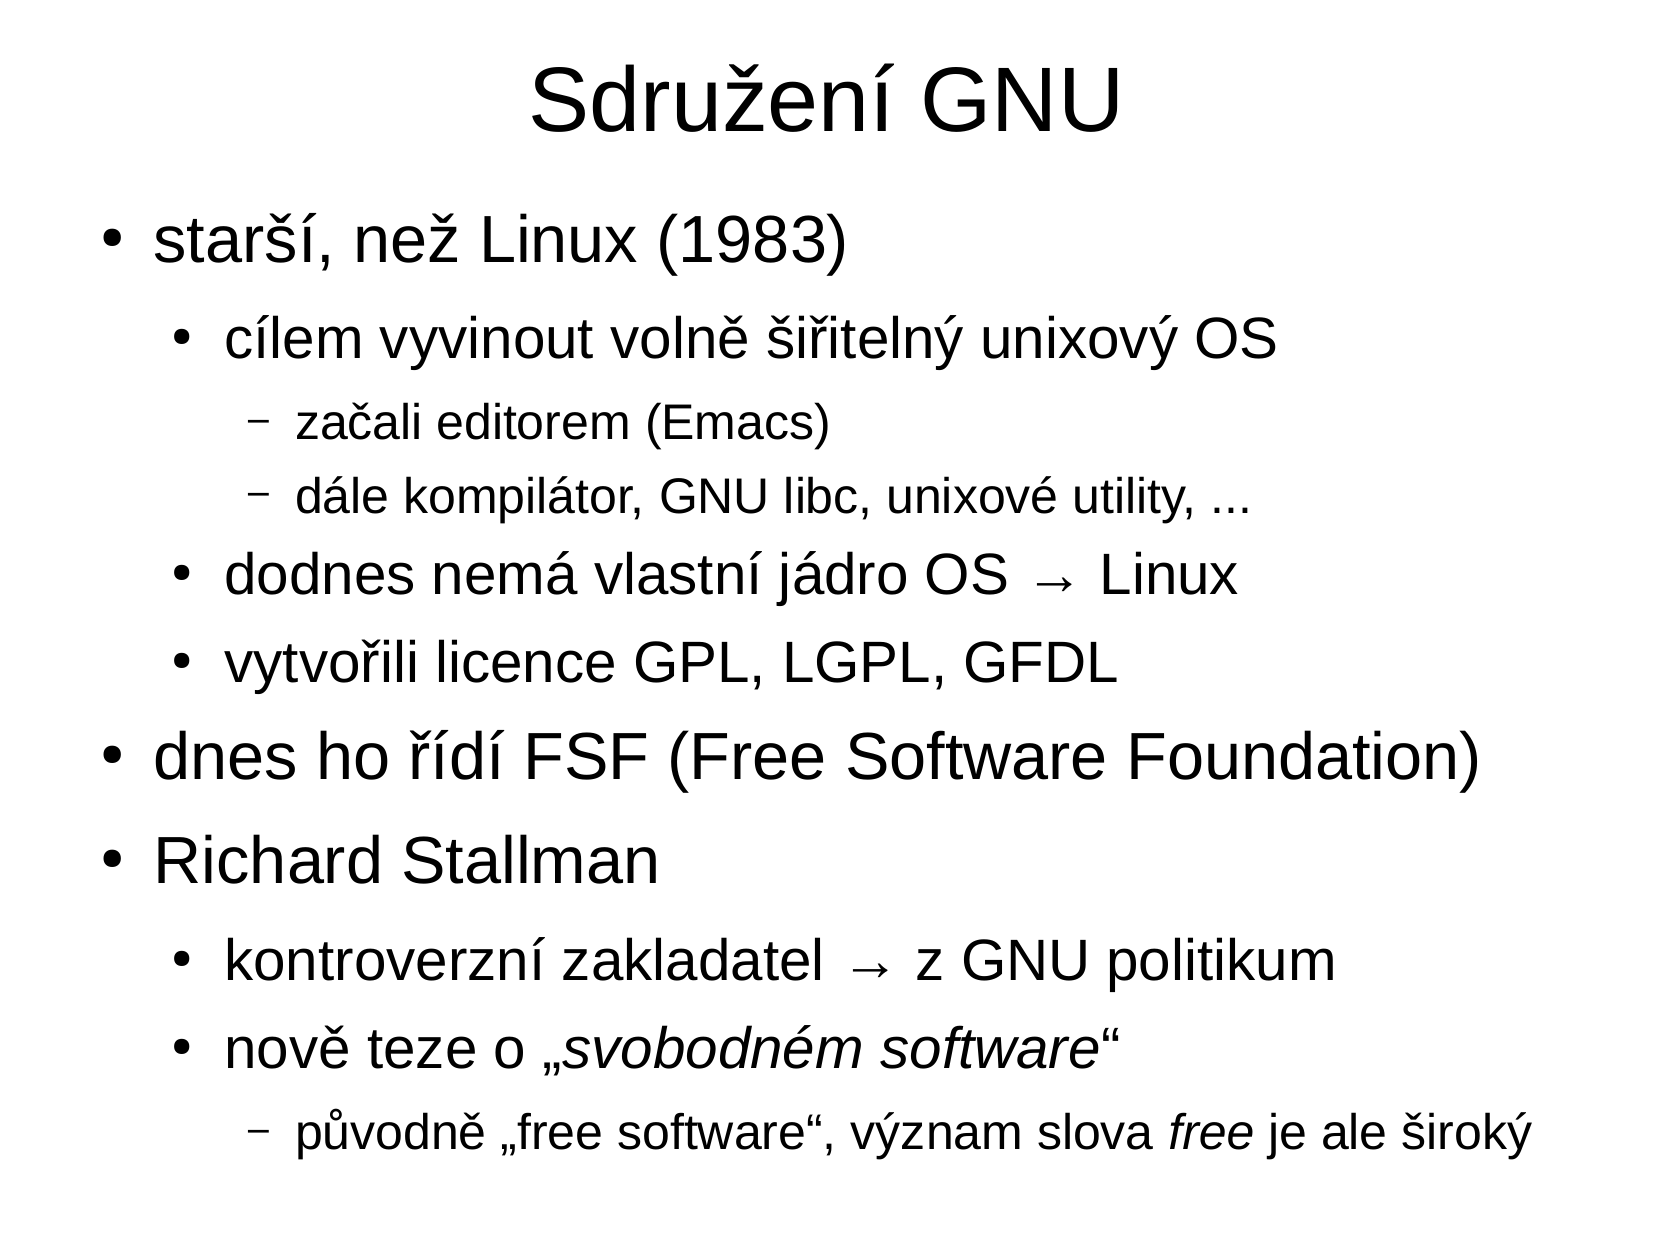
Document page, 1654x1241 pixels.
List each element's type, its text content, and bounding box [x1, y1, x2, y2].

list starší, než Linux (1983) cílem vyvinout volně šiřitelný unixový OS začali editorem (Emacs) dále kompilátor, GNU libc, unixové utility, ... dodnes nemá vlastní jádro OS → Linux vytvořili licence GPL, LGPL, GFDL dnes ho řídí FSF (Free Software Foundation) Richard Stallman kontroverzní zakladatel → z GNU politikum nově teze o „svobodném software“ původně „free software“, význam slova free je ale široký [82, 201, 1571, 1161]
title Sdružení GNU [82, 3, 1571, 196]
